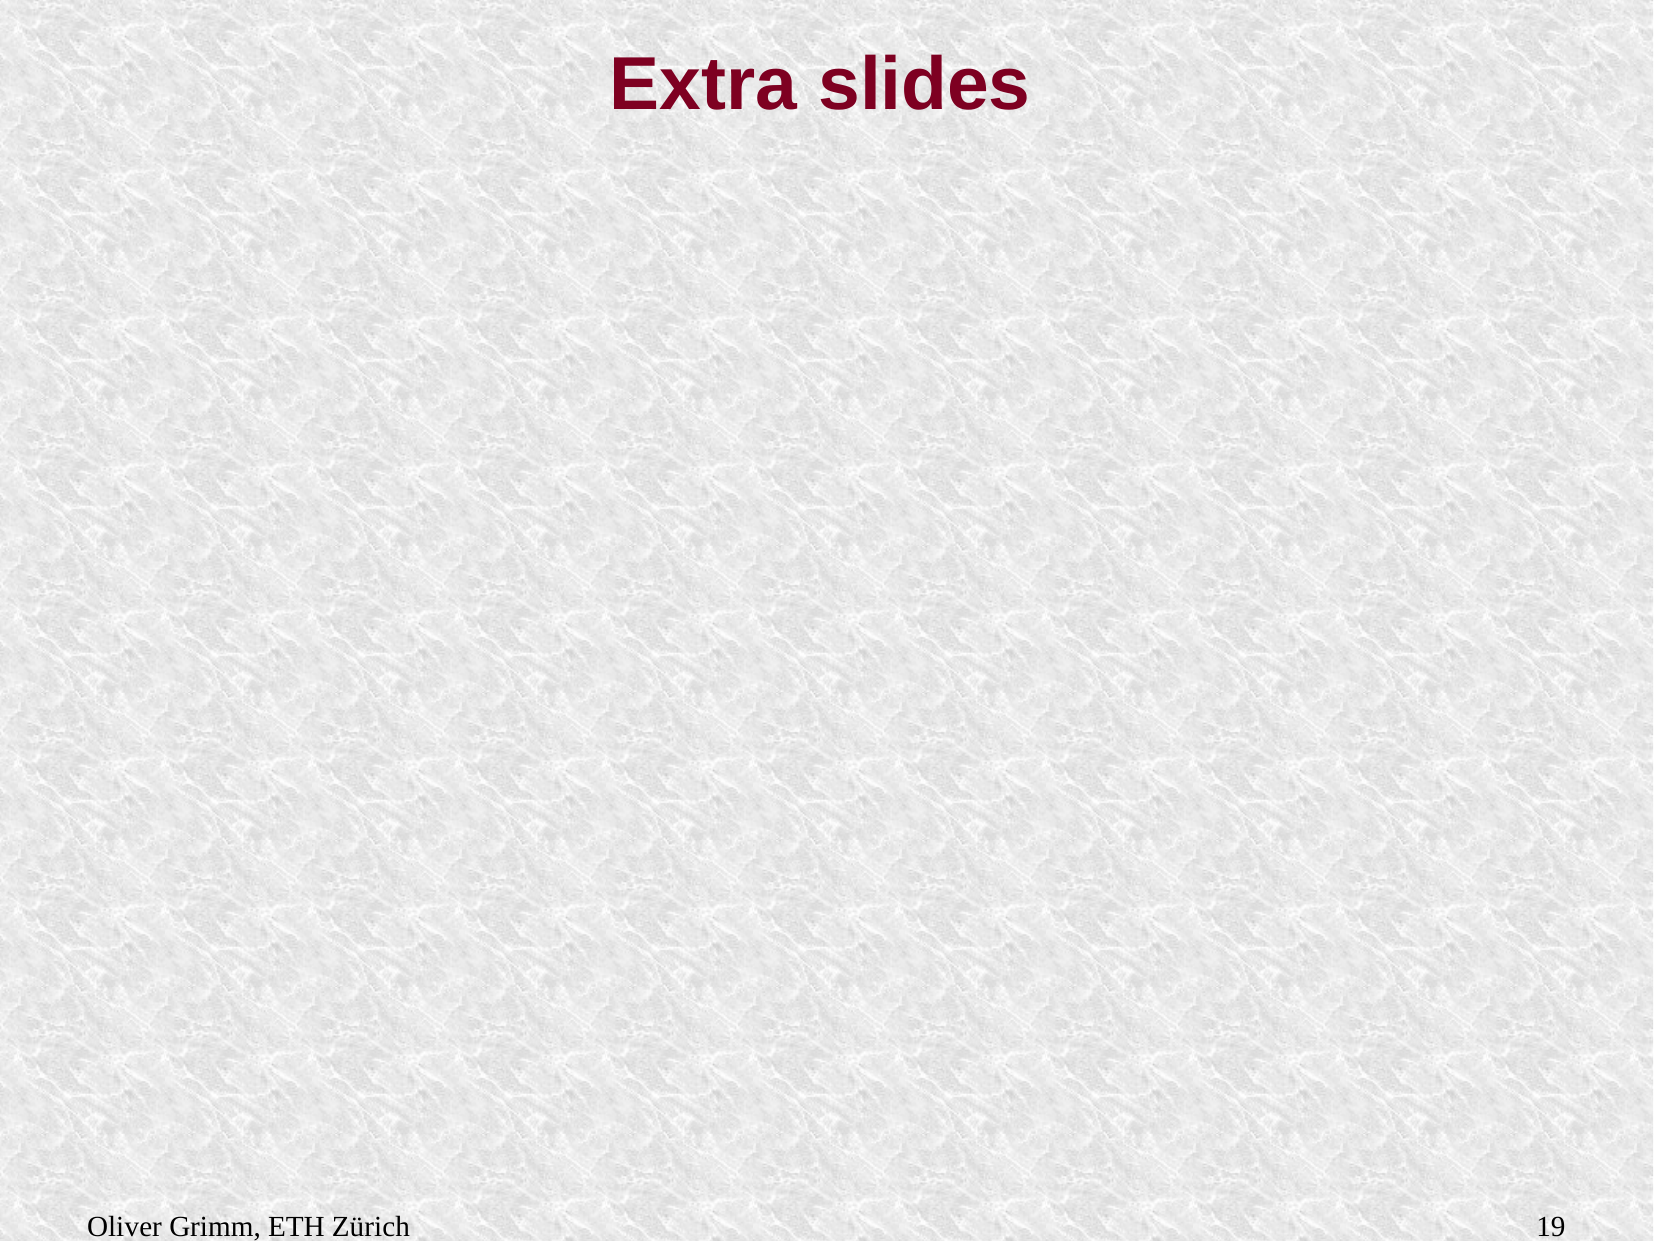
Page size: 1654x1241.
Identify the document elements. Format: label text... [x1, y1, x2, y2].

title Extra slides [76, 19, 1565, 148]
picture [0, 0, 1654, 1241]
